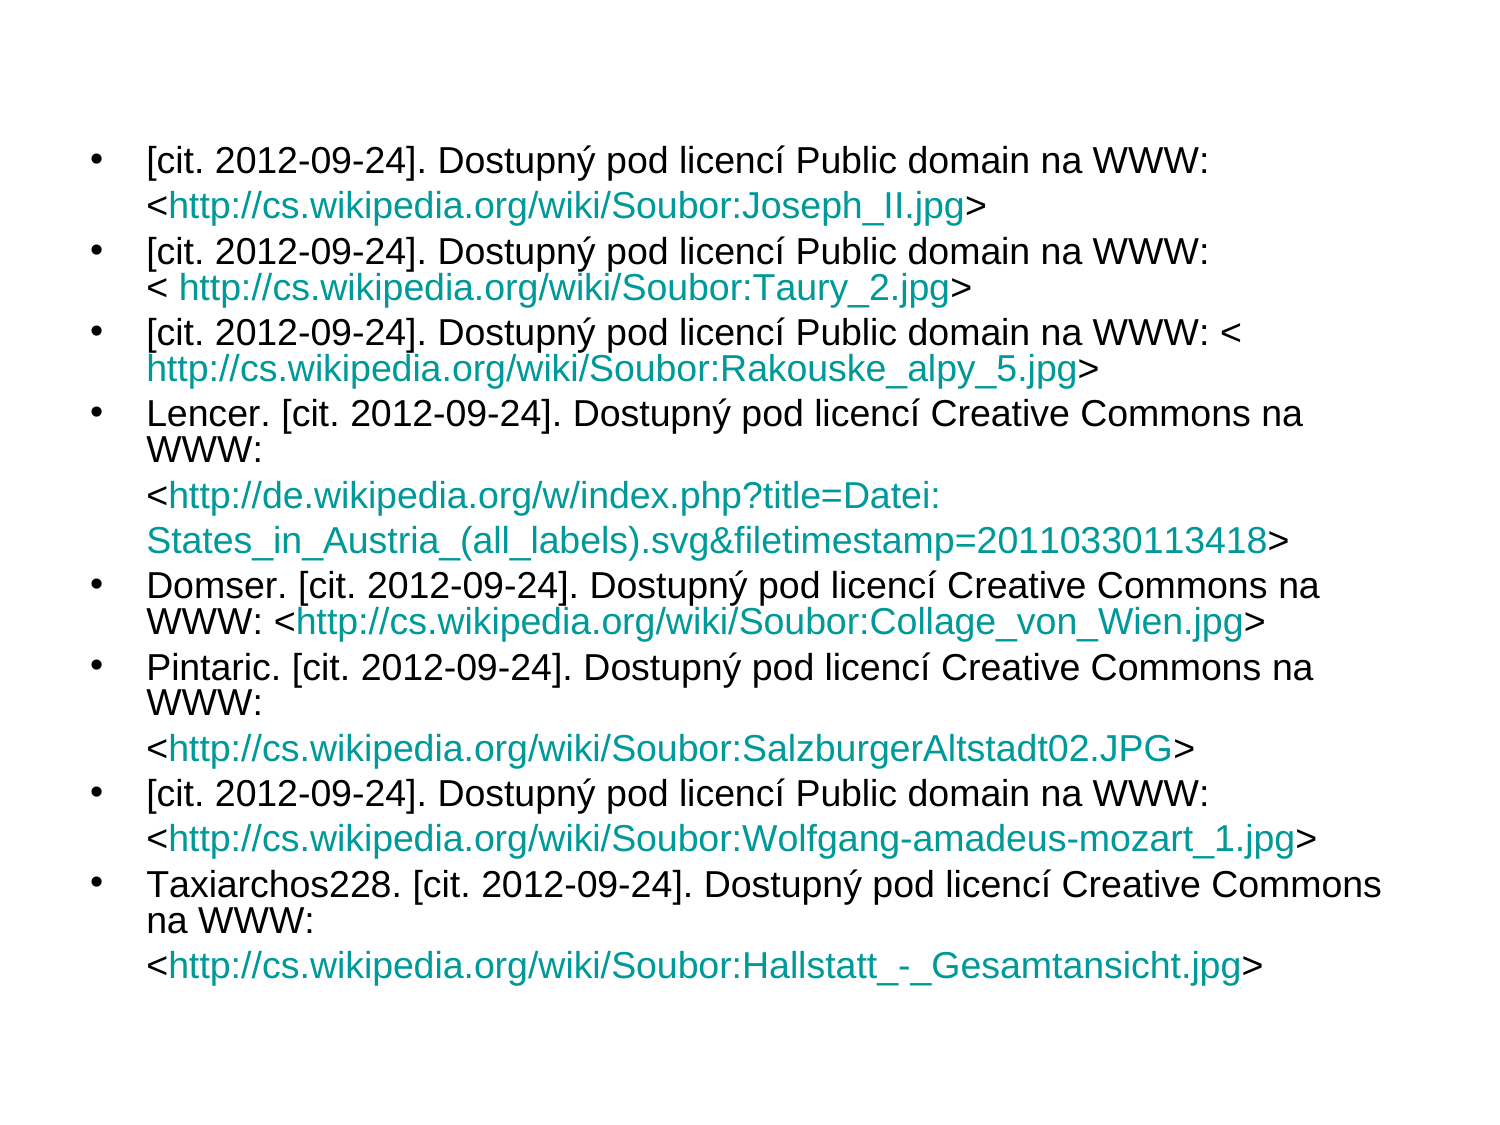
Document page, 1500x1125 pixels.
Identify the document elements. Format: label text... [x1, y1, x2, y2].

list [cit. 2012-09-24]. Dostupný pod licencí Public domain na WWW: <http://cs.wikipedia.org/wiki/Soubor:Joseph_II.jpg> [cit. 2012-09-24]. Dostupný pod licencí Public domain na WWW: < http://cs.wikipedia.org/wiki/Soubor:Taury_2.jpg> [cit. 2012-09-24]. Dostupný pod licencí Public domain na WWW: <http://cs.wikipedia.org/wiki/Soubor:Rakouske_alpy_5.jpg> Lencer. [cit. 2012-09-24]. Dostupný pod licencí Creative Commons na WWW: <http://de.wikipedia.org/w/index.php?title=Datei: States_in_Austria_(all_labels).svg&filetimestamp=20110330113418> Domser. [cit. 2012-09-24]. Dostupný pod licencí Creative Commons na WWW: <http://cs.wikipedia.org/wiki/Soubor:Collage_von_Wien.jpg> Pintaric. [cit. 2012-09-24]. Dostupný pod licencí Creative Commons na WWW: <http://cs.wikipedia.org/wiki/Soubor:SalzburgerAltstadt02.JPG> [cit. 2012-09-24]. Dostupný pod licencí Public domain na WWW: <http://cs.wikipedia.org/wiki/Soubor:Wolfgang-amadeus-mozart_1.jpg> Taxiarchos228. [cit. 2012-09-24]. Dostupný pod licencí Creative Commons na WWW: <http://cs.wikipedia.org/wiki/Soubor:Hallstatt_-_Gesamtansicht.jpg> [75, 137, 1426, 1045]
